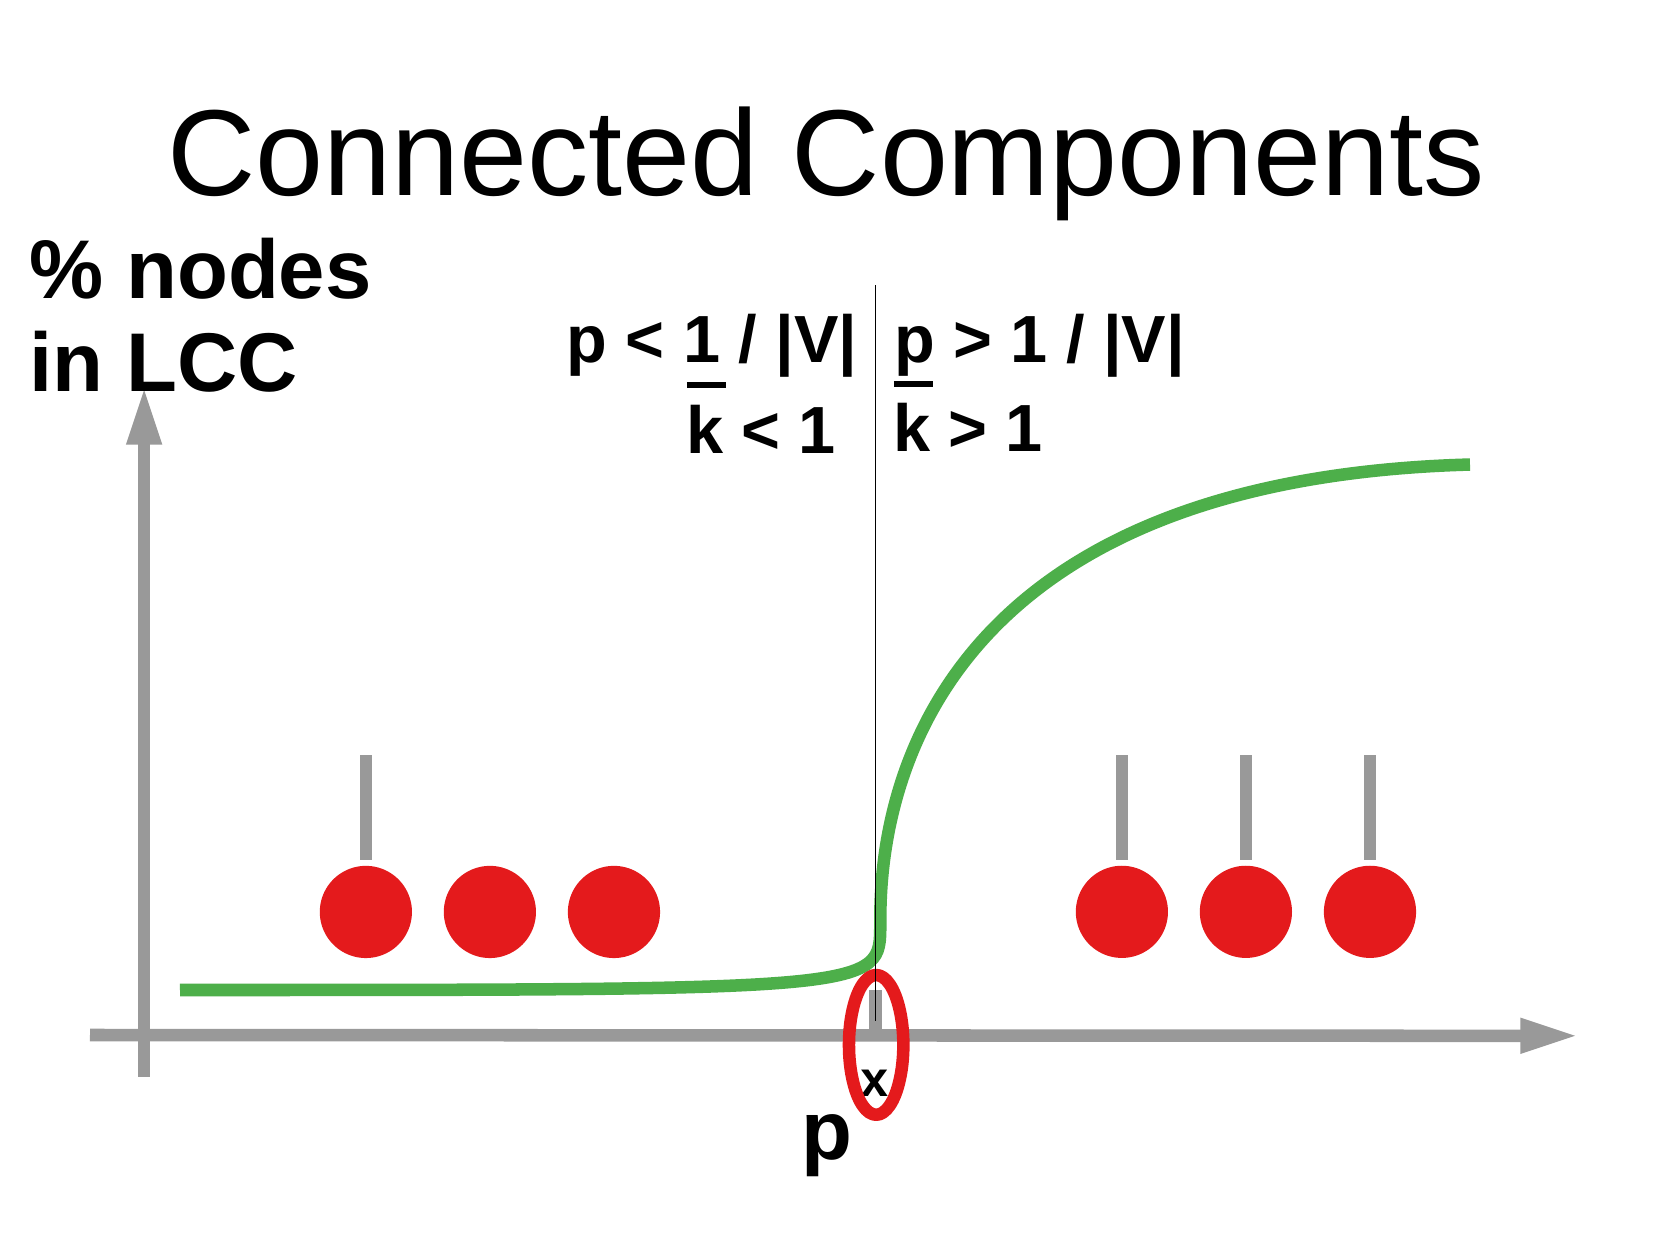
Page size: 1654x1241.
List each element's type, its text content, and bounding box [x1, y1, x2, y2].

text_box x [845, 1079, 855, 1106]
text_box p < 1 / |V| p > 1 / |V| [551, 294, 1202, 373]
text_box [319, 865, 412, 959]
text_box [443, 865, 536, 959]
text_box [1075, 865, 1168, 958]
title Connected Components [82, 49, 1571, 257]
text_box x [898, 1092, 904, 1106]
text_box k < 1 [671, 385, 852, 463]
text_box [1199, 865, 1293, 958]
text_box p [786, 1076, 867, 1170]
text_box [567, 865, 661, 959]
text_box [1323, 865, 1417, 958]
text_box k > 1 [878, 383, 1058, 462]
text_box x [856, 1043, 897, 1106]
text_box % nodes in LCC [15, 215, 387, 387]
